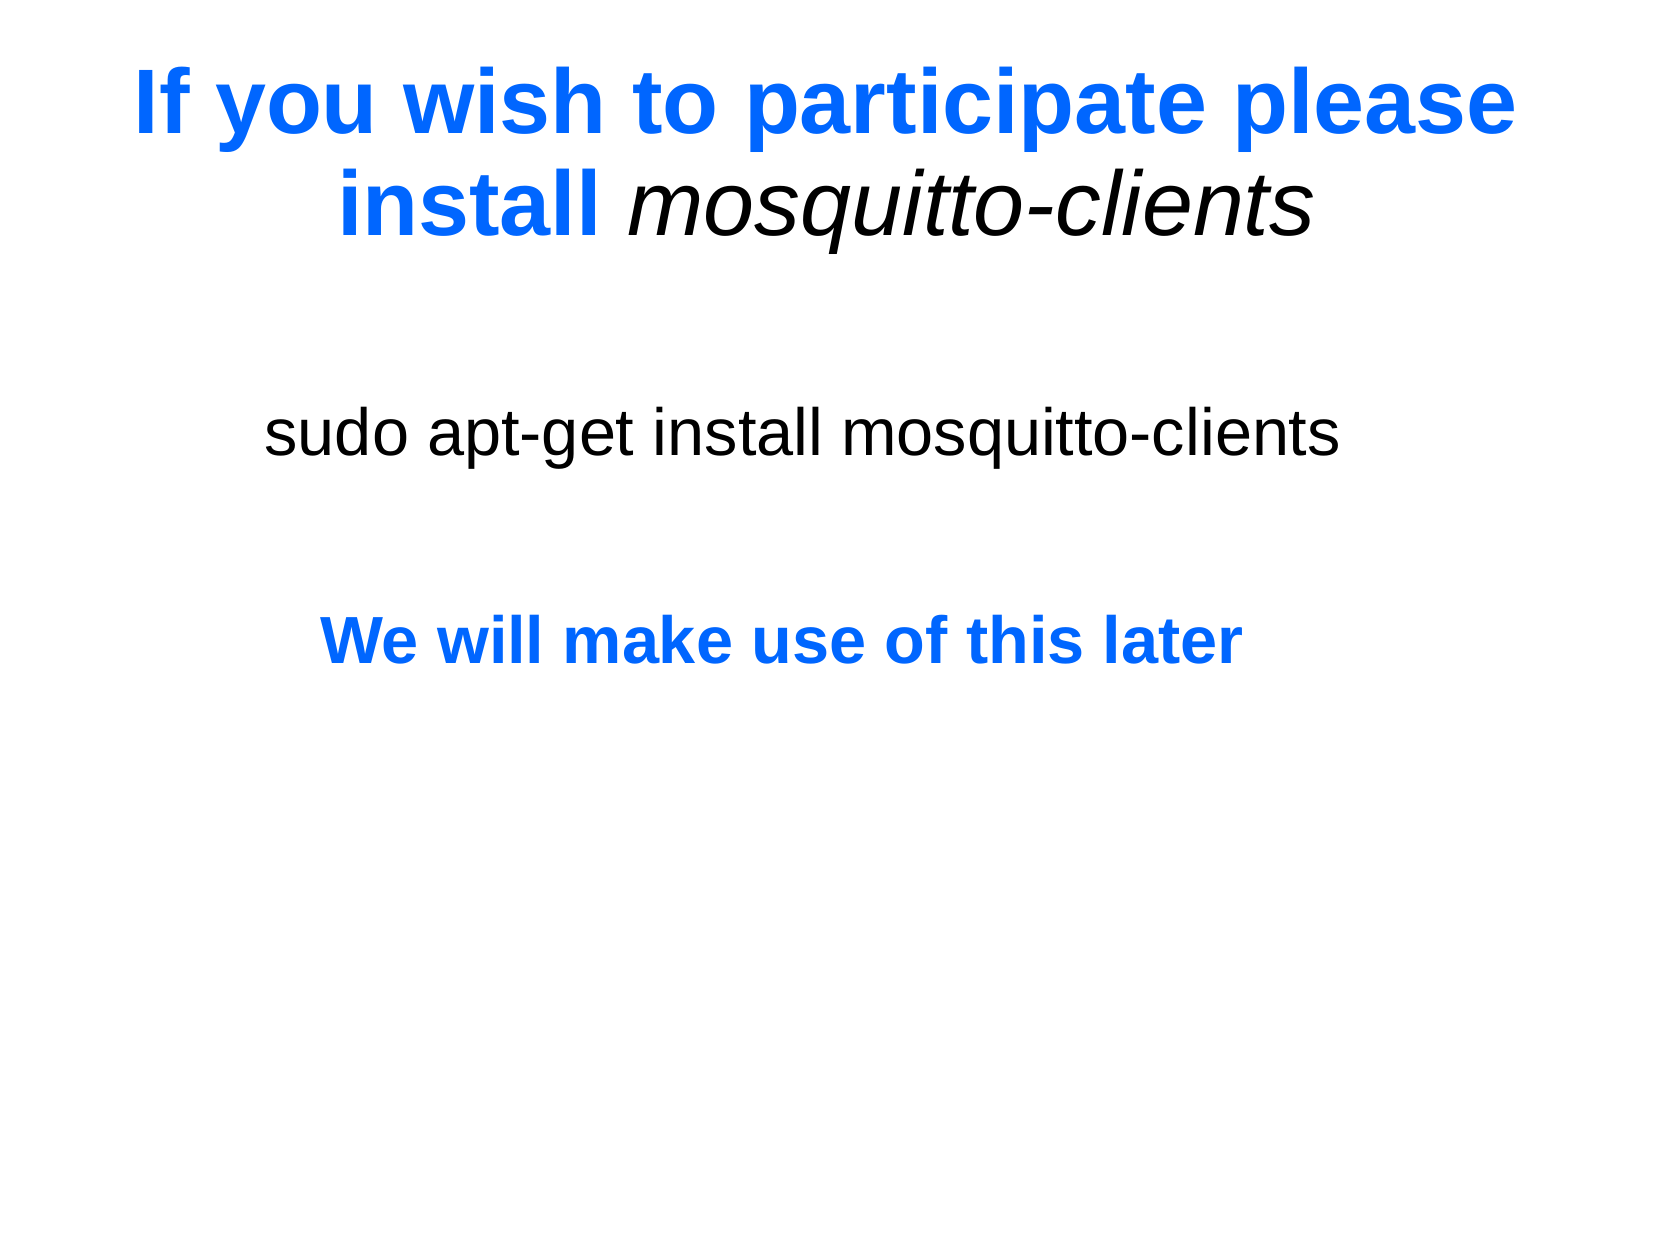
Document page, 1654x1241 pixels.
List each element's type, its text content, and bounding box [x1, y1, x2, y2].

title If you wish to participate please install mosquitto-clients [82, 49, 1571, 257]
list sudo apt-get install mosquitto-clients We will make use of this later [82, 290, 1571, 1010]
